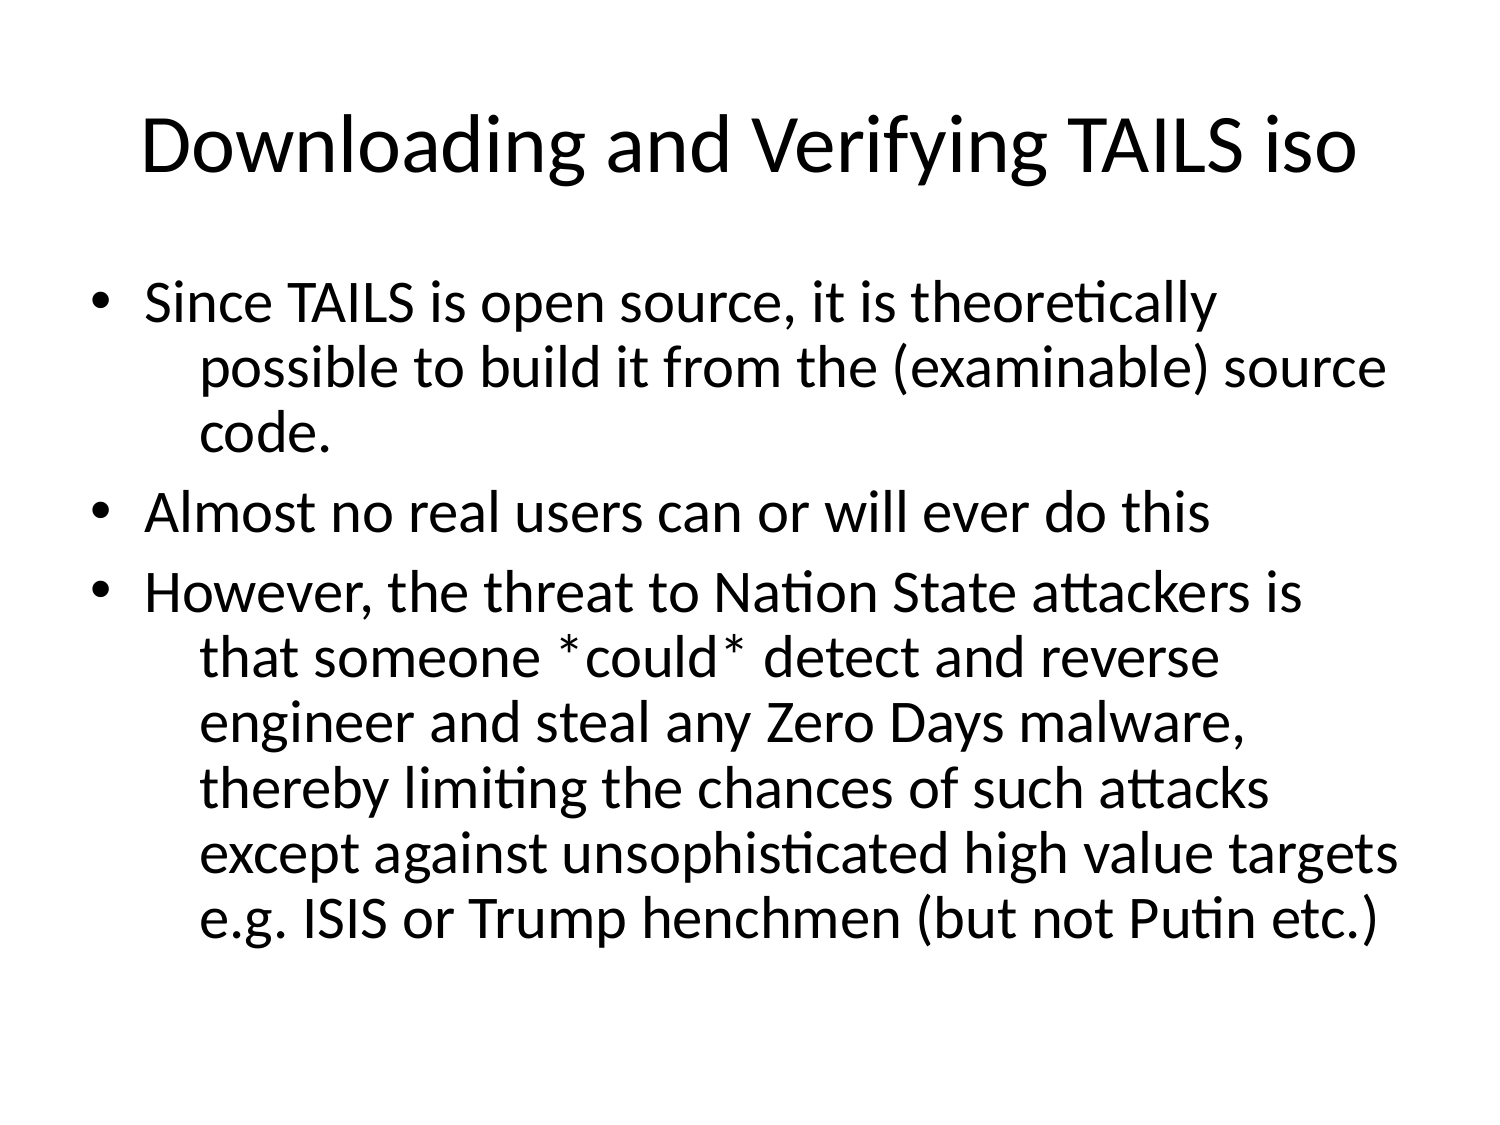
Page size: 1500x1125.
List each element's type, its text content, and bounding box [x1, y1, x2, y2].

title Downloading and Verifying TAILS iso [75, 45, 1426, 233]
list Since TAILS is open source, it is theoretically possible to build it from the (examinable) source code. Almost no real users can or will ever do this However, the threat to Nation State attackers is that someone *could* detect and reverse engineer and steal any Zero Days malware, thereby limiting the chances of such attacks except against unsophisticated high value targets e.g. ISIS or Trump henchmen (but not Putin etc.) [75, 262, 1426, 1005]
